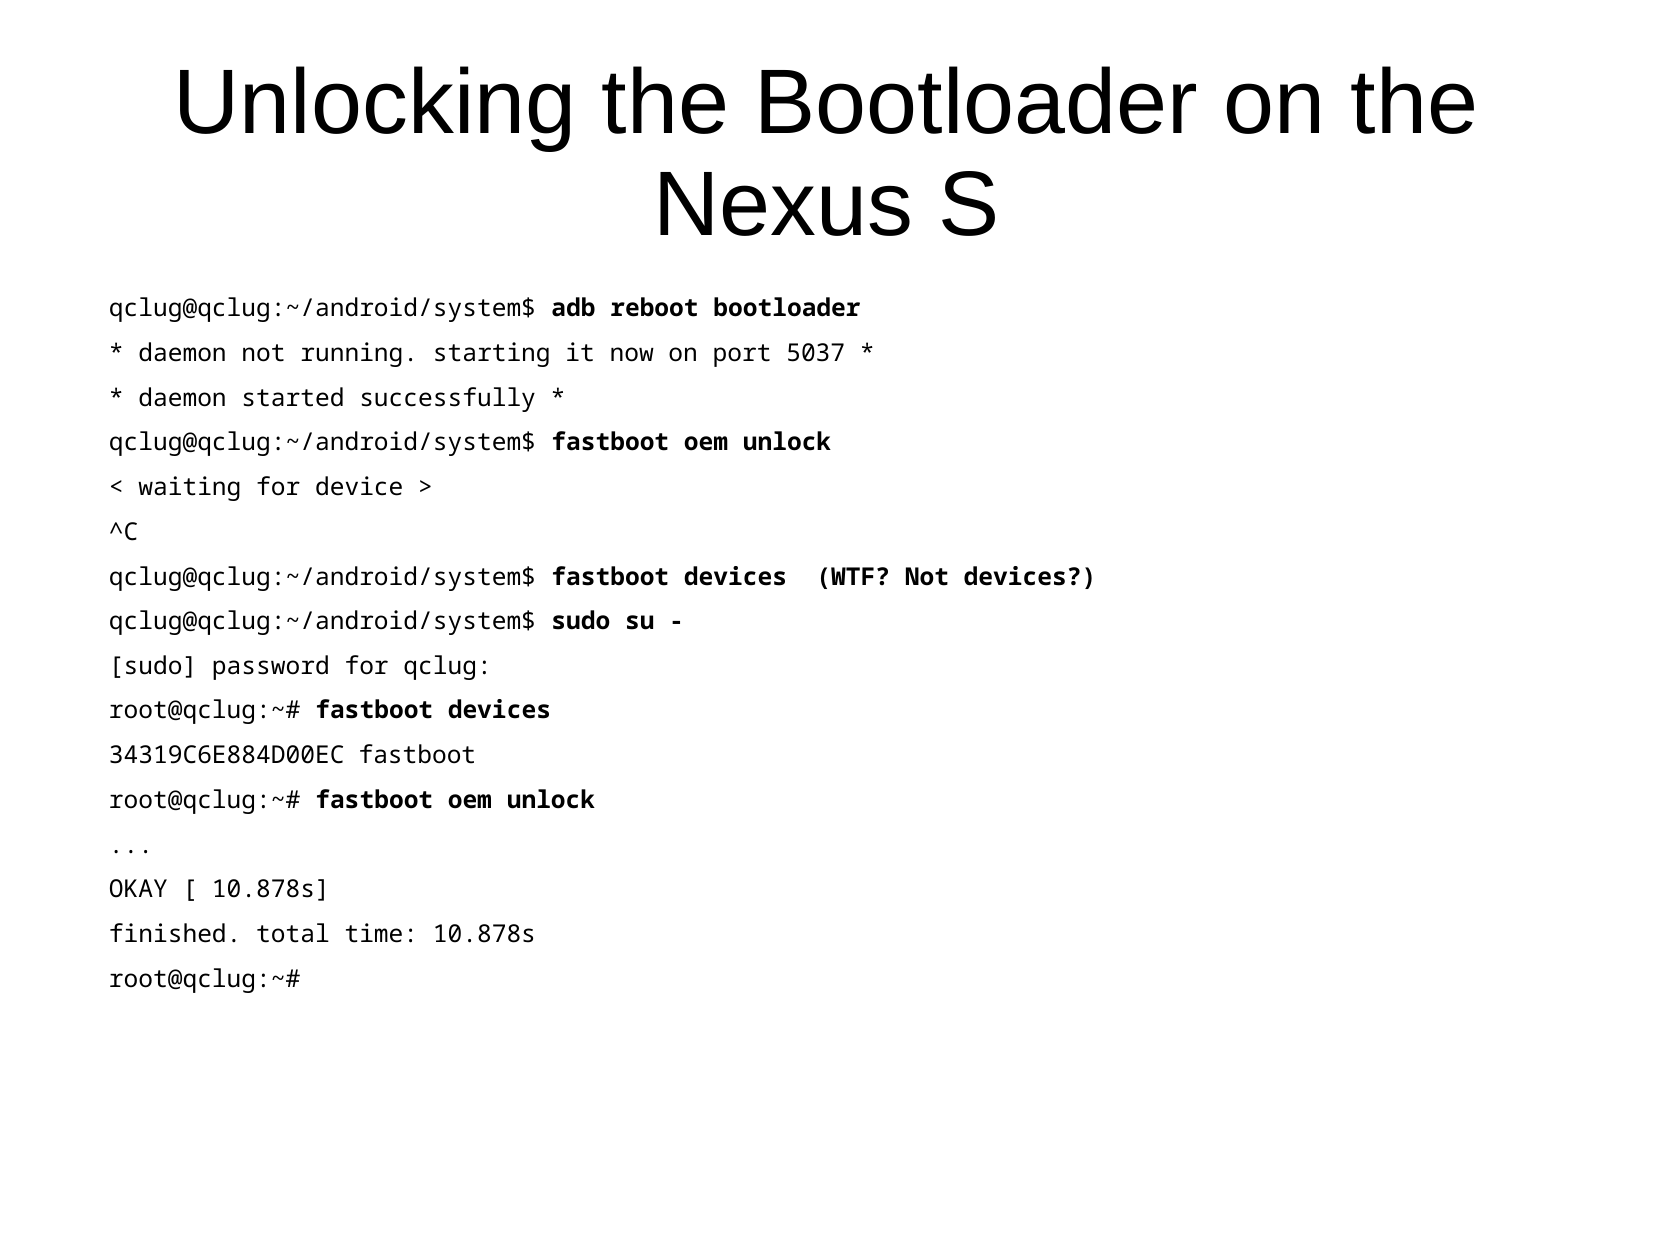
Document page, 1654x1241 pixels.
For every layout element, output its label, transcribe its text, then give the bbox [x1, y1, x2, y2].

list qclug@qclug:~/android/system$ adb reboot bootloader * daemon not running. starting it now on port 5037 * * daemon started successfully * qclug@qclug:~/android/system$ fastboot oem unlock < waiting for device > ^C qclug@qclug:~/android/system$ fastboot devices (WTF? Not devices?) qclug@qclug:~/android/system$ sudo su - [sudo] password for qclug: root@qclug:~# fastboot devices 34319C6E884D00EC fastboot root@qclug:~# fastboot oem unlock ... OKAY [ 10.878s] finished. total time: 10.878s root@qclug:~# [82, 290, 1571, 1010]
title Unlocking the Bootloader on the Nexus S [82, 49, 1571, 257]
